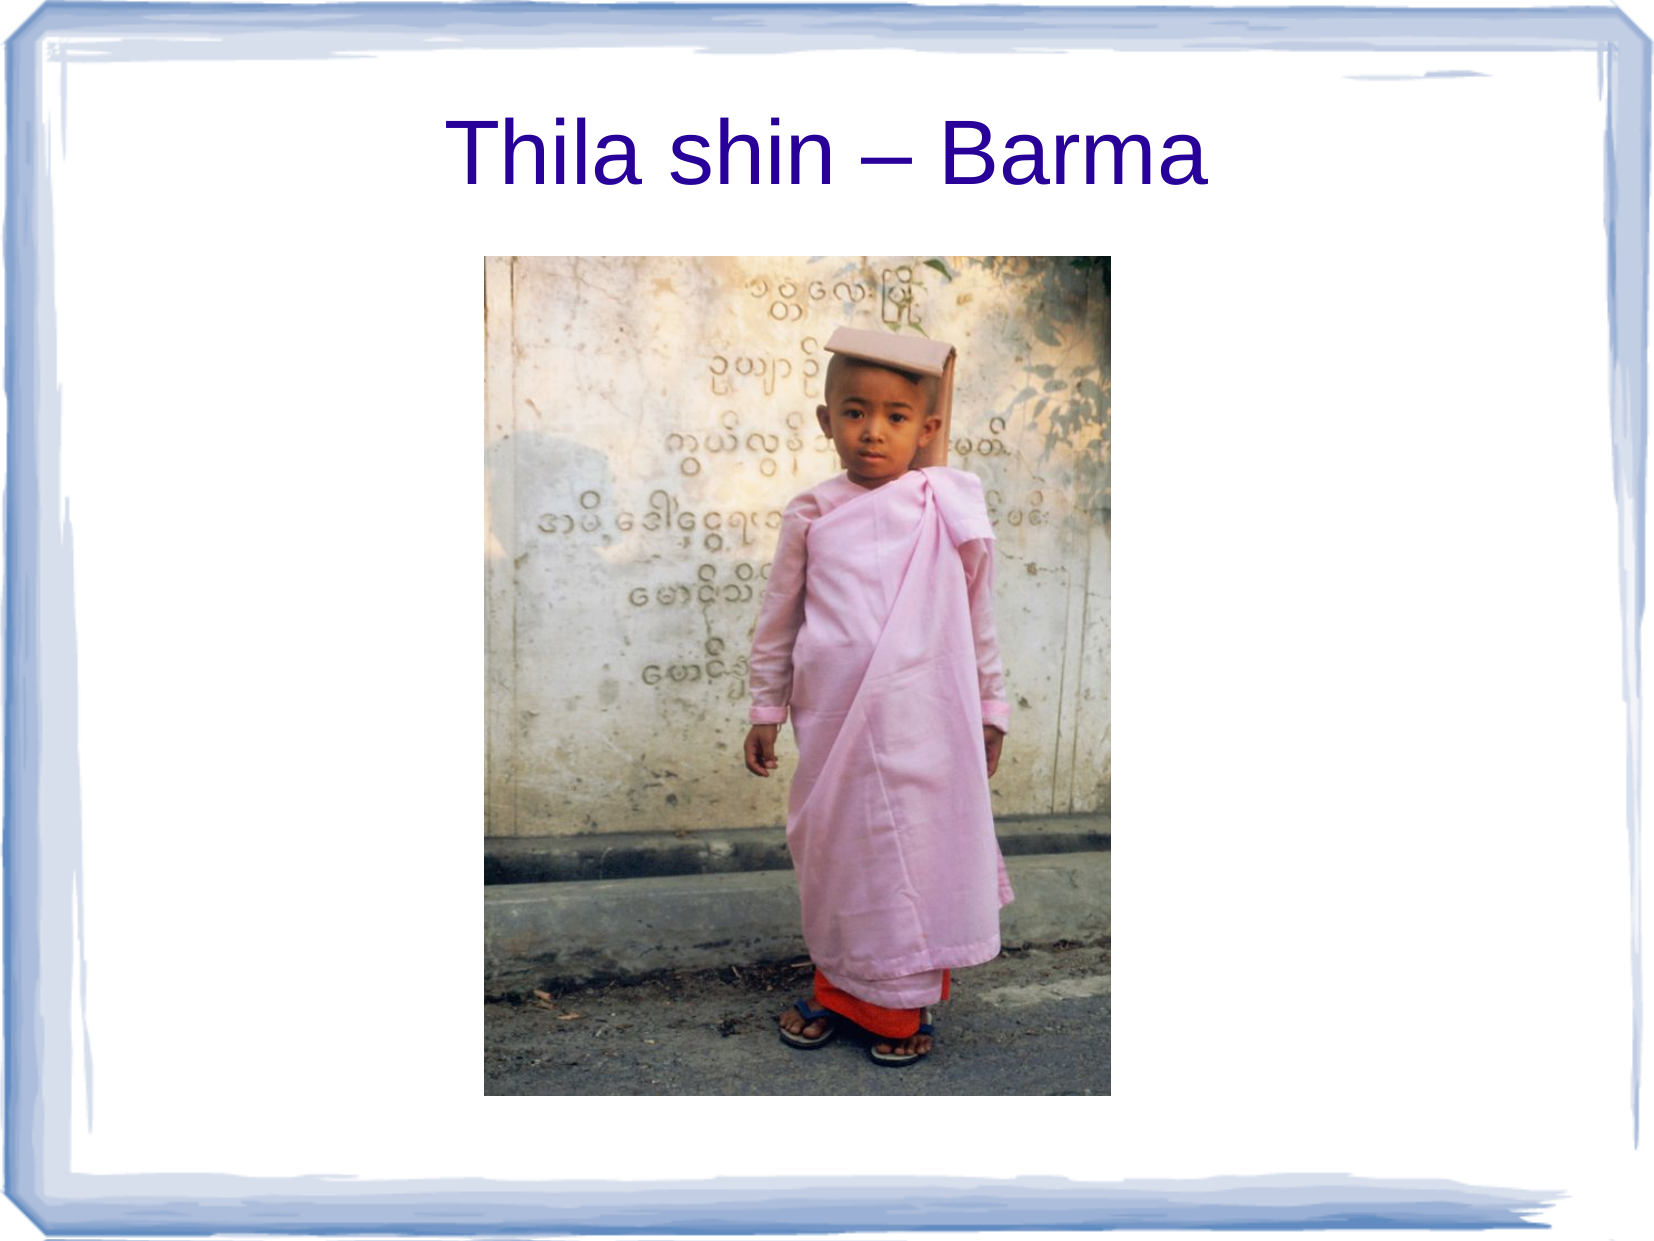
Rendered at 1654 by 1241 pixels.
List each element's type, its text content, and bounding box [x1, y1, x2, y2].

picture [0, 0, 1654, 1241]
title Thila shin – Barma [82, 49, 1571, 257]
